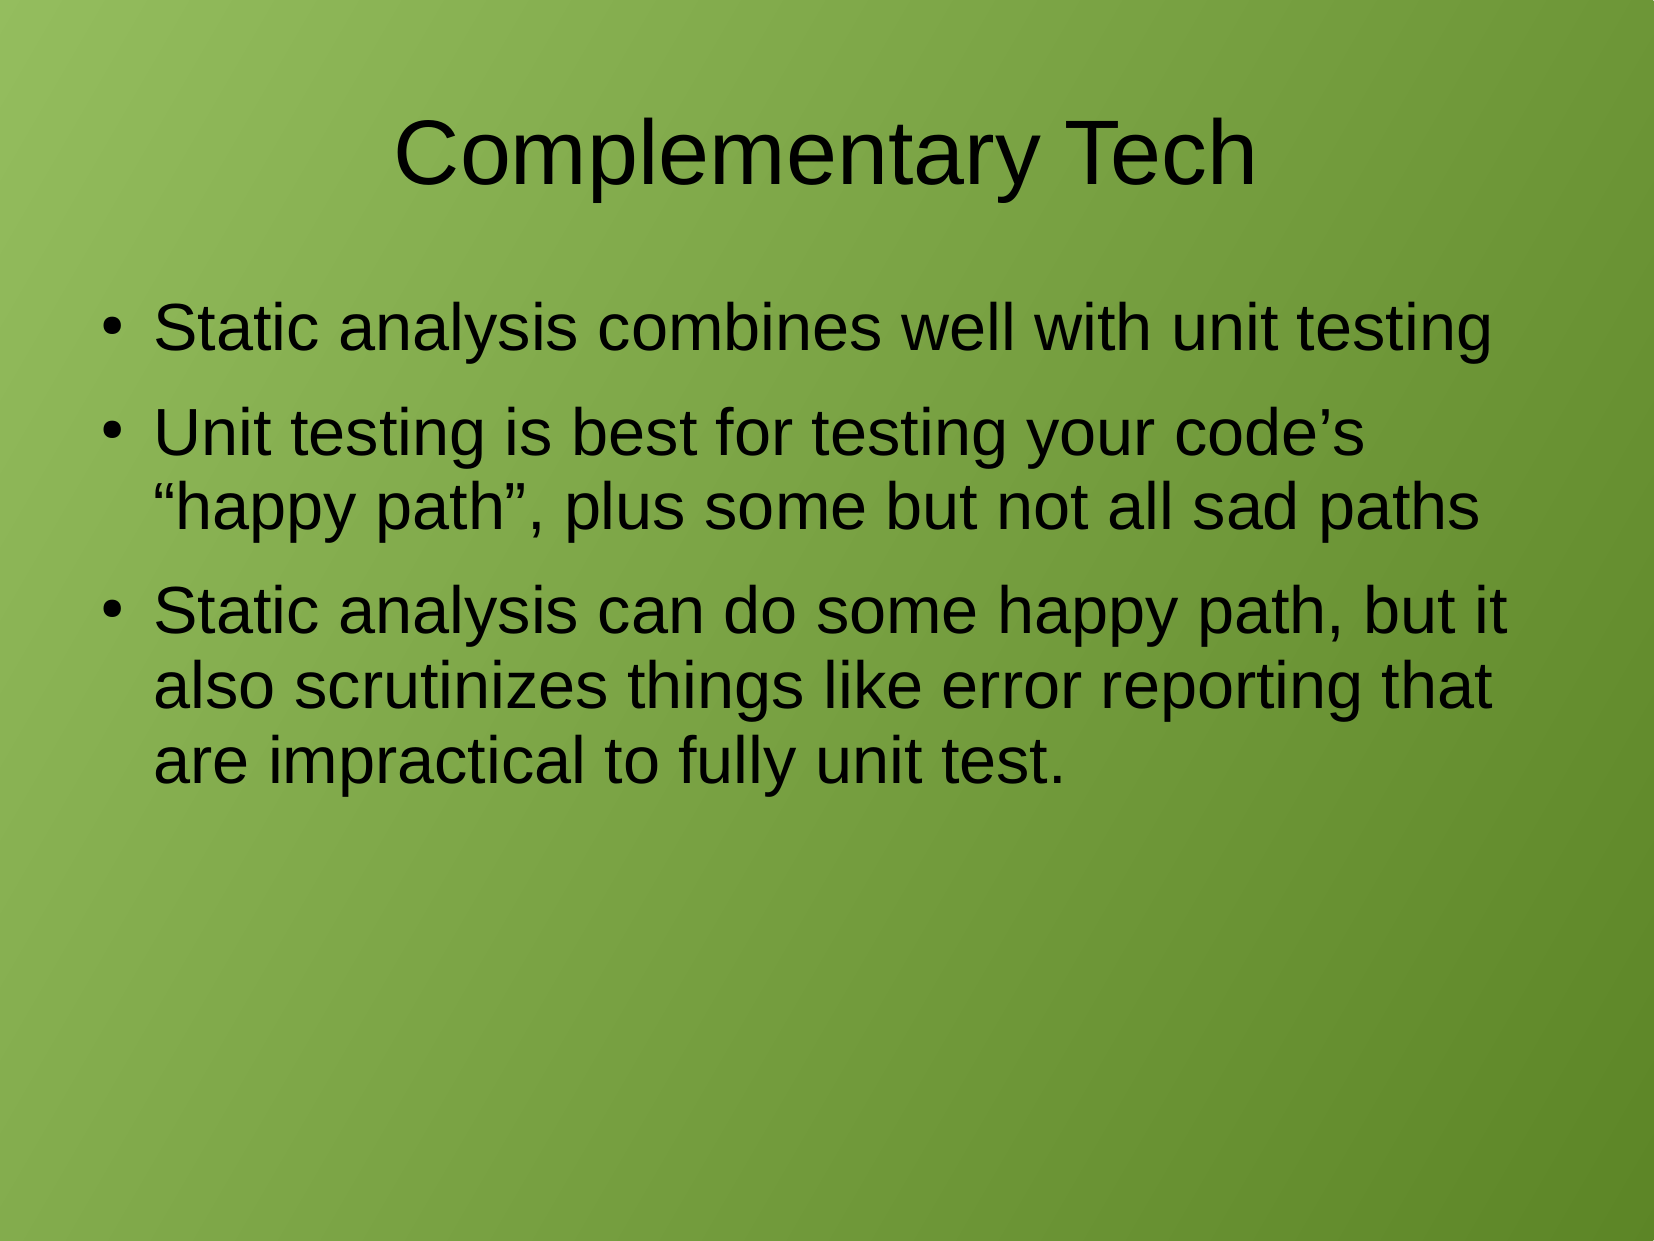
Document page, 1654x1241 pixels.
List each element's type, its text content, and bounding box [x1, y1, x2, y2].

list Static analysis combines well with unit testing Unit testing is best for testing your code’s “happy path”, plus some but not all sad paths Static analysis can do some happy path, but it also scrutinizes things like error reporting that are impractical to fully unit test. [82, 290, 1571, 1010]
title Complementary Tech [82, 49, 1571, 257]
